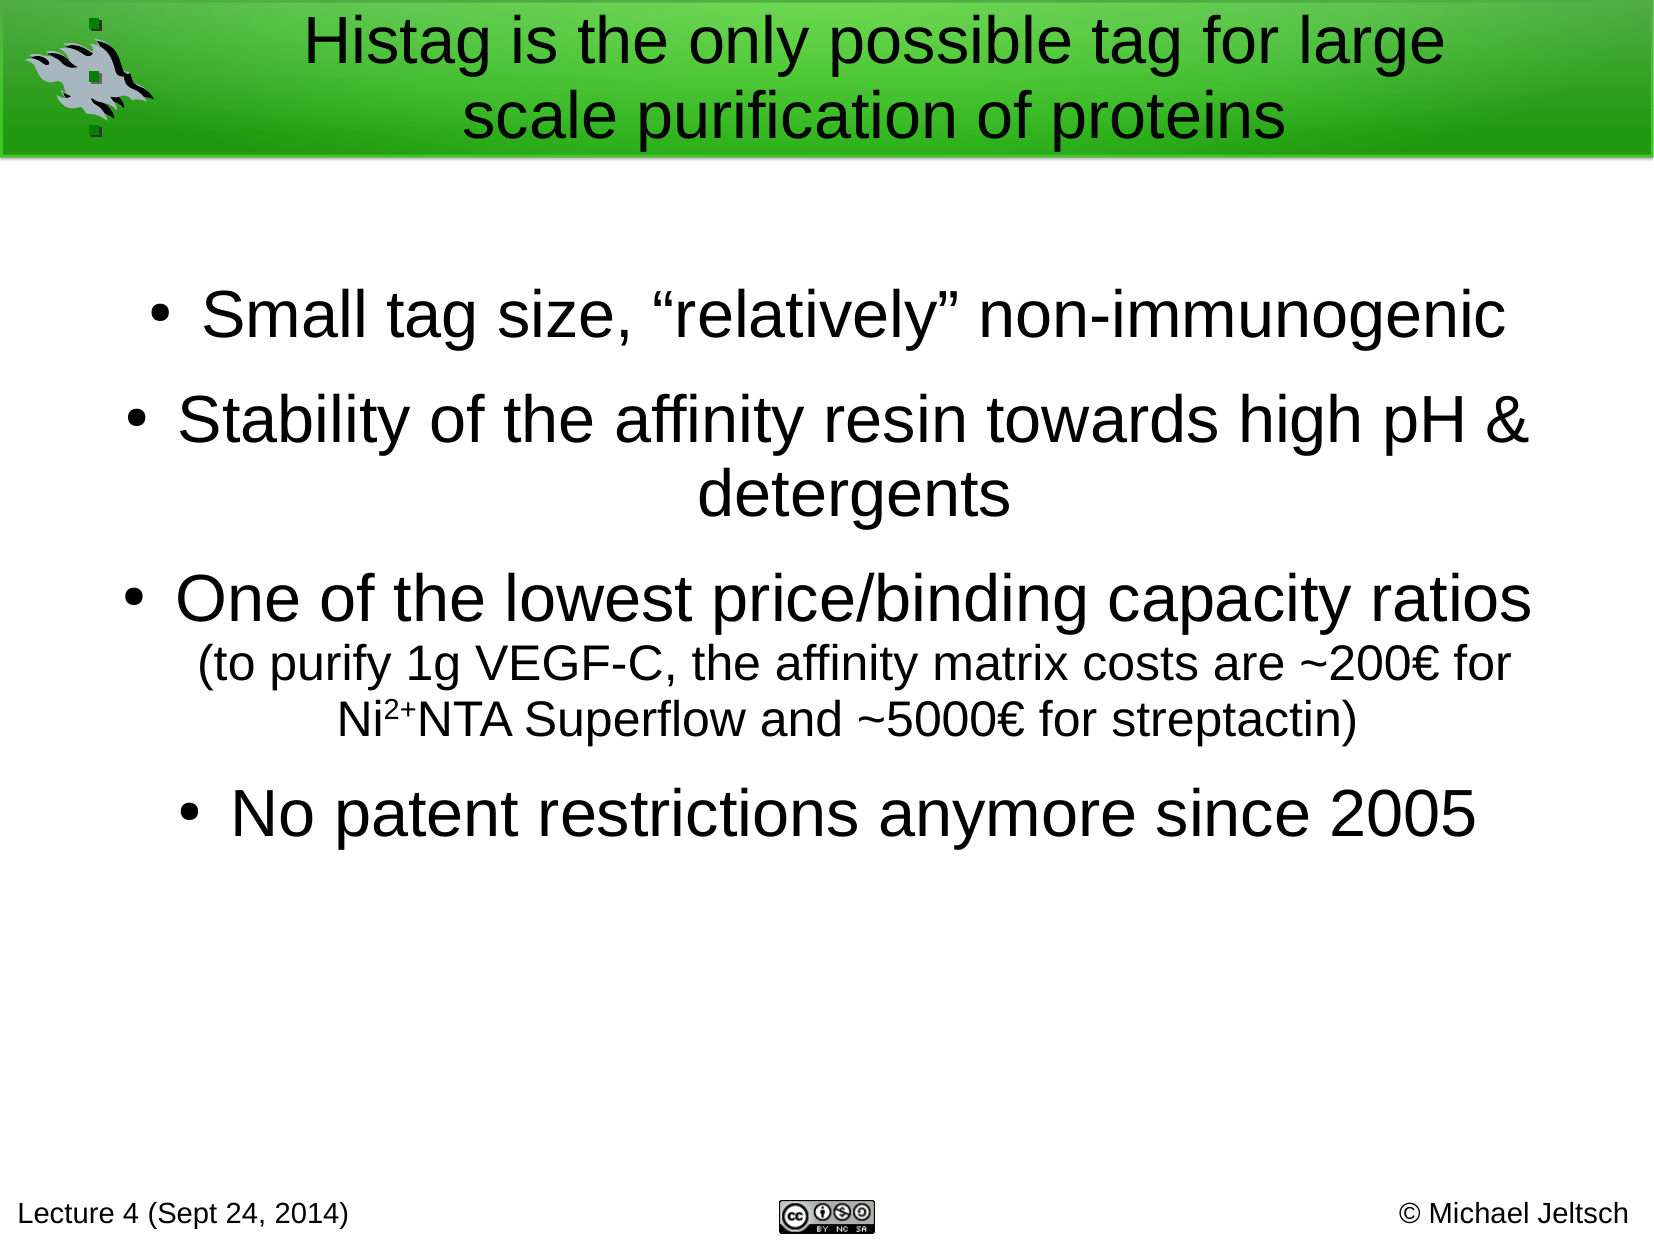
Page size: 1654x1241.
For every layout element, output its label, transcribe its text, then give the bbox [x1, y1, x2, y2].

list Small tag size, “relatively” non-immunogenic Stability of the affinity resin towards high pH & detergents One of the lowest price/binding capacity ratios (to purify 1g VEGF-C, the affinity matrix costs are ~200€ for Ni2+NTA Superflow and ~5000€ for streptactin) No patent restrictions anymore since 2005 [30, 269, 1609, 945]
picture [779, 1200, 875, 1234]
title Histag is the only possible tag for large scale purification of proteins [255, 3, 1496, 153]
